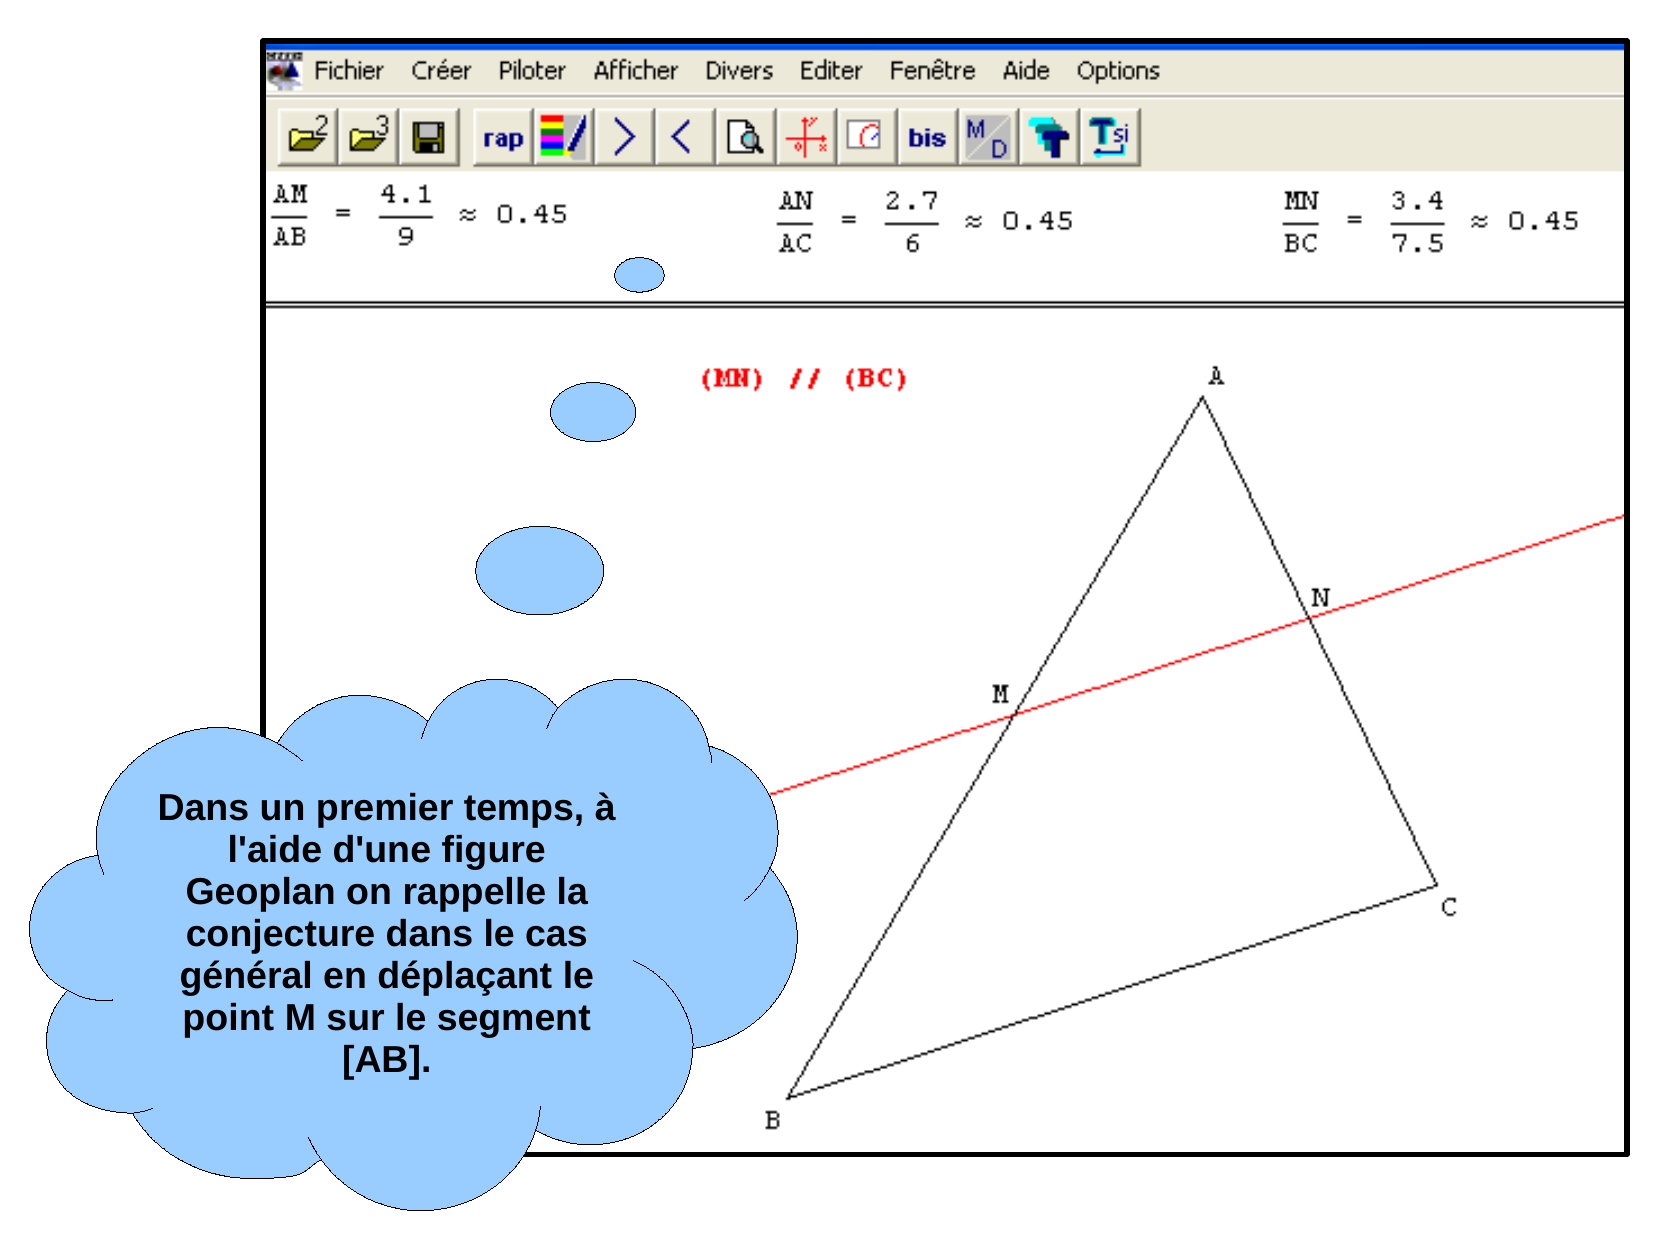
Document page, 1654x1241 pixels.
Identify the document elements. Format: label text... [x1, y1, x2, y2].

text_box Dans un premier temps, à l'aide d'une figure Geoplan on rappelle la conjecture dans le cas général en déplaçant le point M sur le segment [AB]. [550, 382, 636, 442]
picture [265, 44, 1625, 1152]
text_box Dans un premier temps, à l'aide d'une figure Geoplan on rappelle la conjecture dans le cas général en déplaçant le point M sur le segment [AB]. [29, 679, 798, 1211]
text_box Dans un premier temps, à l'aide d'une figure Geoplan on rappelle la conjecture dans le cas général en déplaçant le point M sur le segment [AB]. [475, 526, 604, 615]
